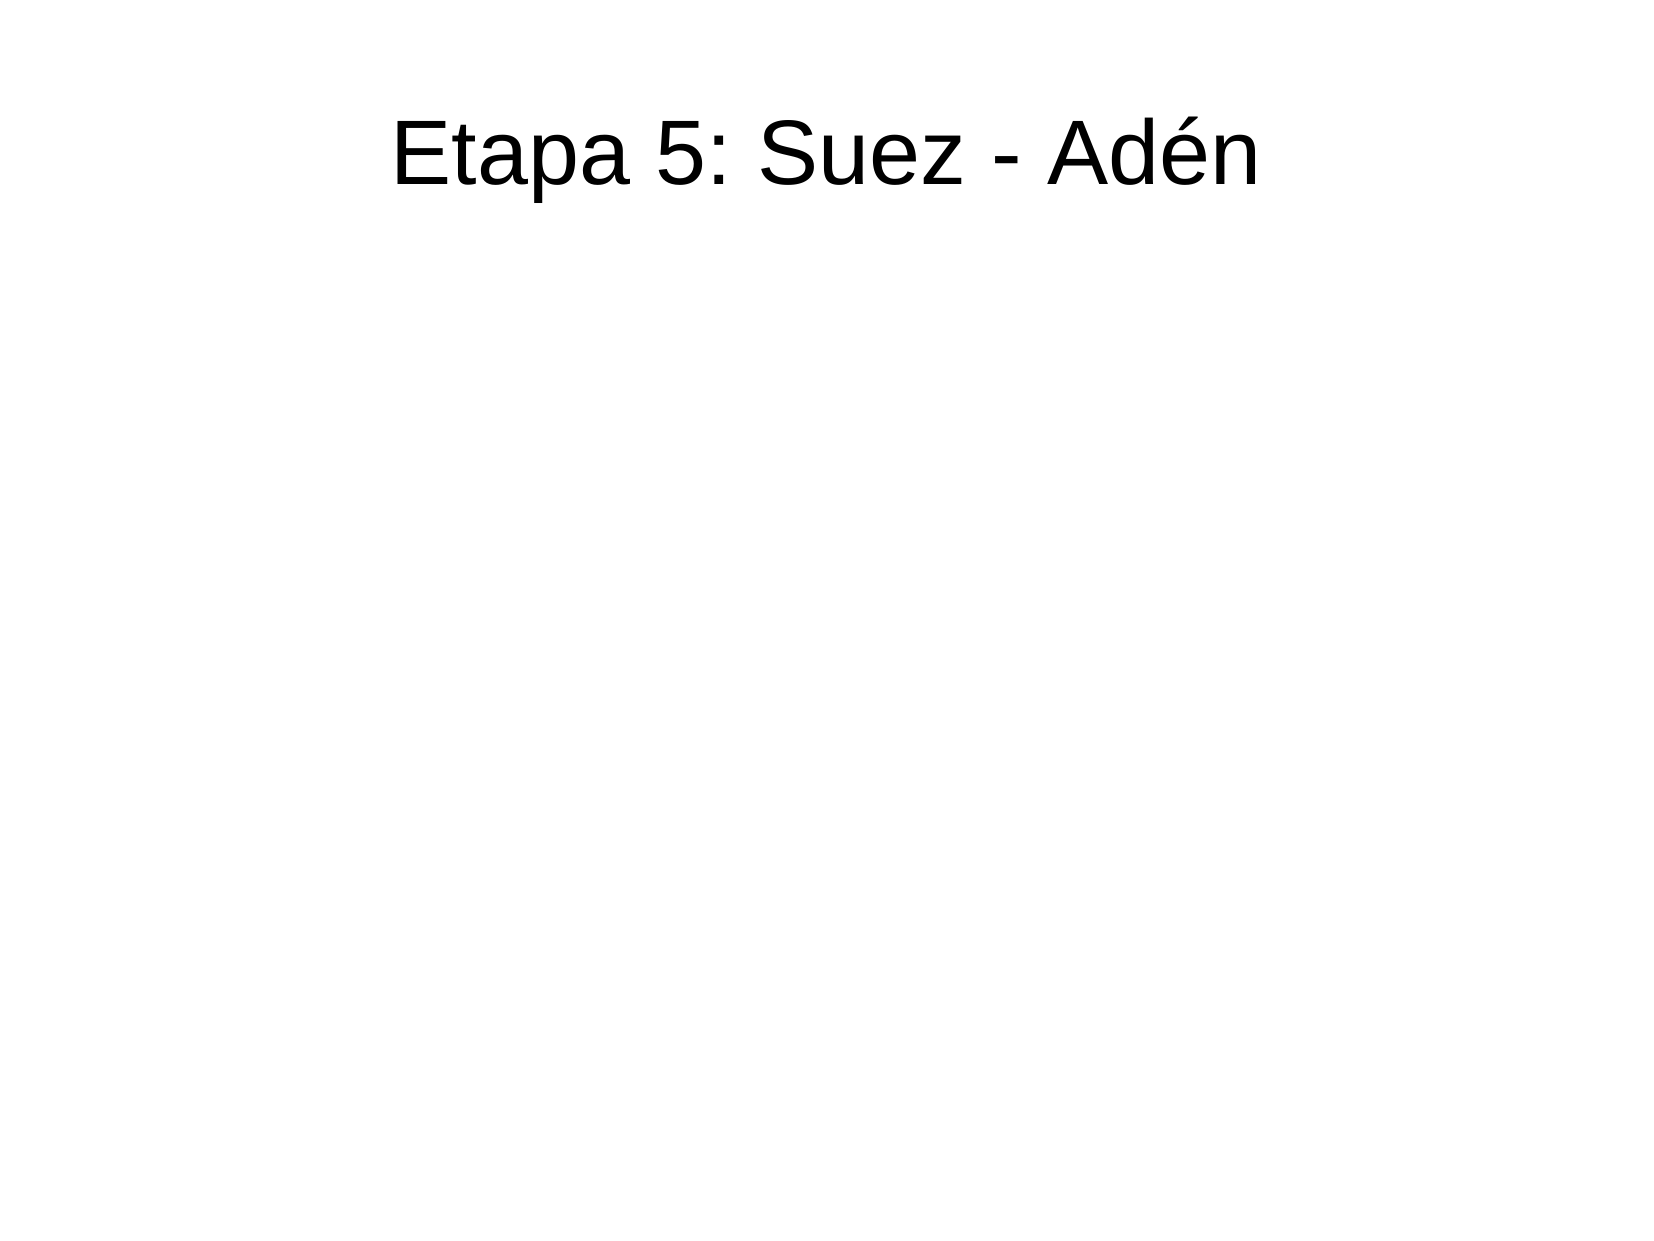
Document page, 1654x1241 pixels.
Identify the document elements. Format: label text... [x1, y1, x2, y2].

title Etapa 5: Suez - Adén [82, 49, 1571, 257]
